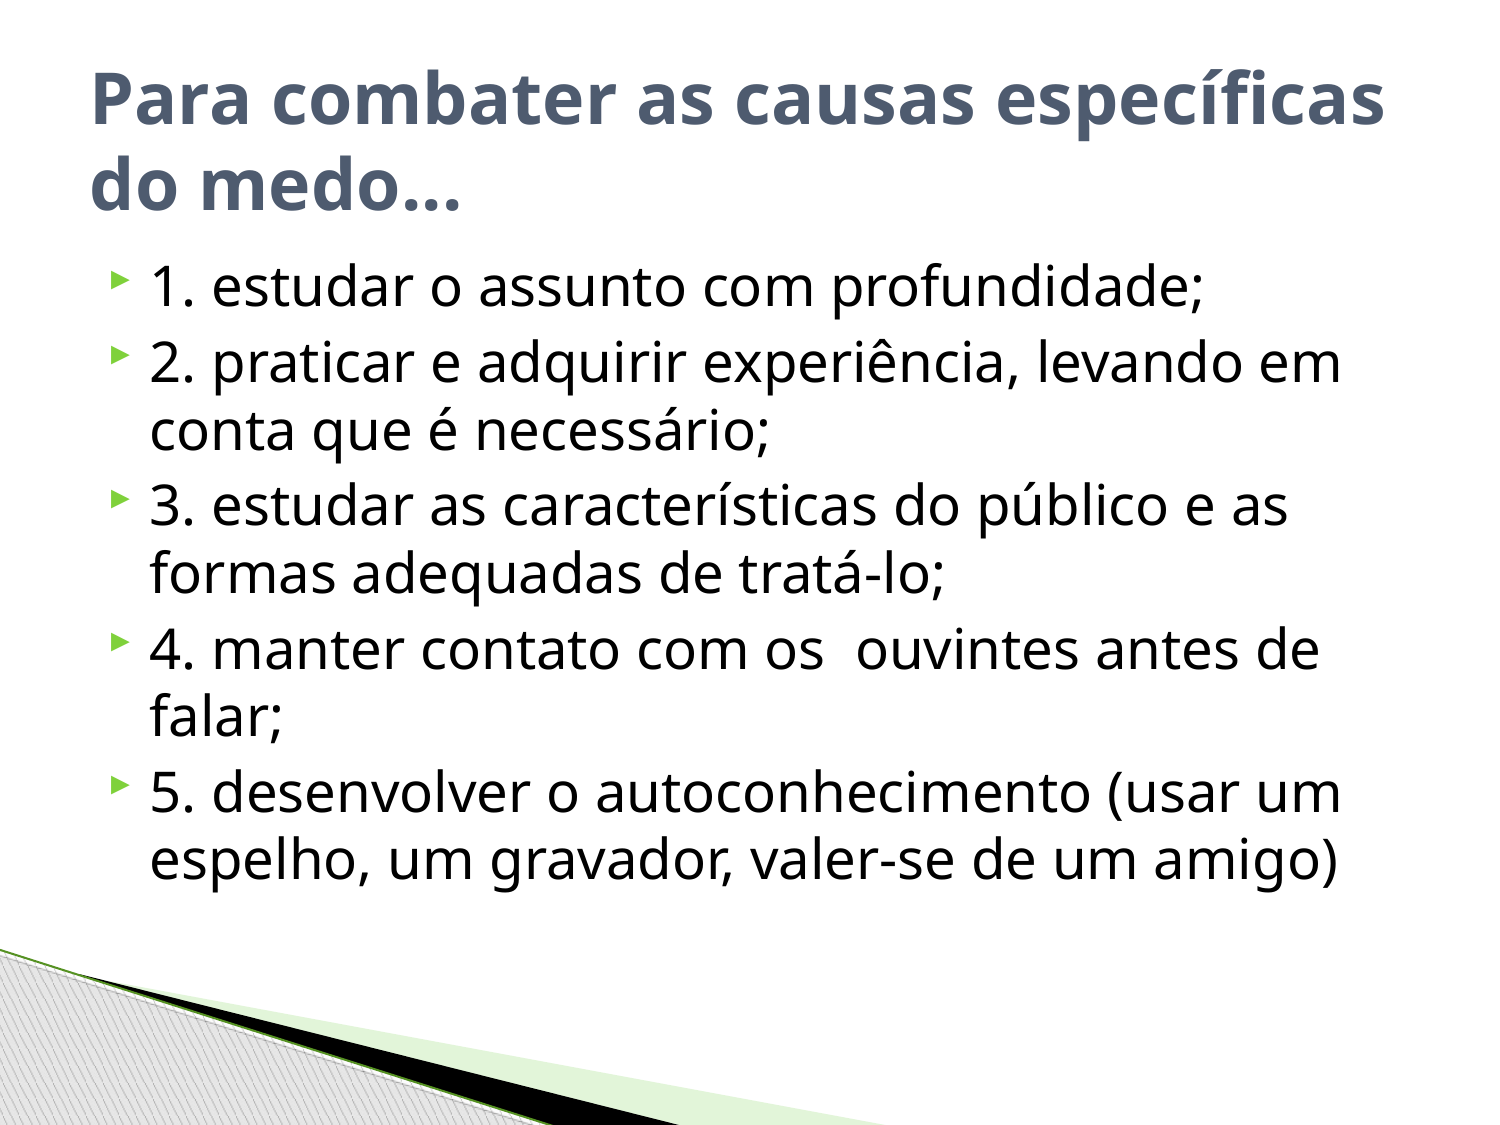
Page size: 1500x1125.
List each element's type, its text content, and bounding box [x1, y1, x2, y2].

title Para combater as causas específicas do medo... [75, 45, 1425, 233]
list 1. estudar o assunto com profundidade; 2. praticar e adquirir experiência, levando em conta que é necessário; 3. estudar as características do público e as formas adequadas de tratá-lo; 4. manter contato com os ouvintes antes de falar; 5. desenvolver o autoconhecimento (usar um espelho, um gravador, valer-se de um amigo) [75, 243, 1425, 986]
